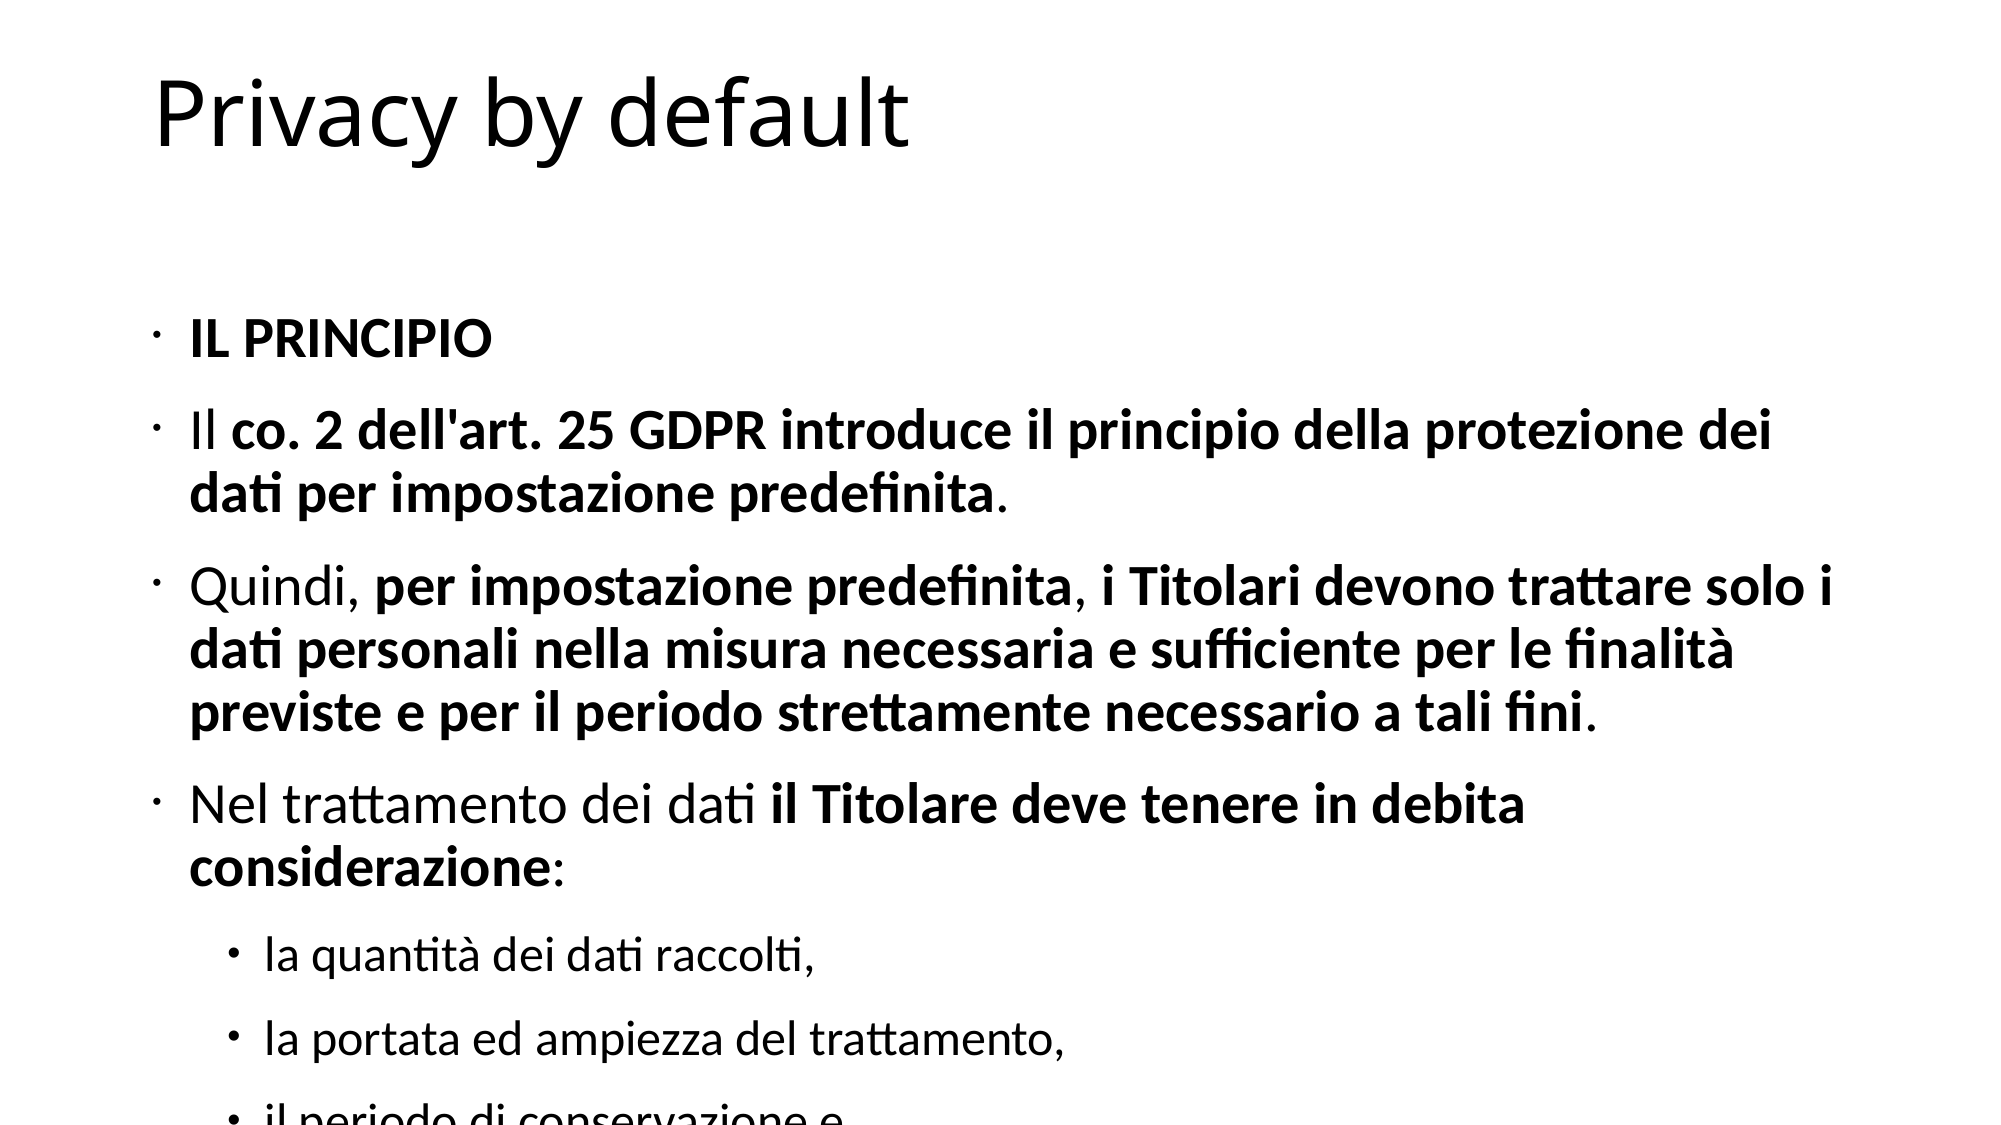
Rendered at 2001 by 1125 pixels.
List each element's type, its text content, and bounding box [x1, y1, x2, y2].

title Privacy by default [137, 59, 1863, 278]
list IL PRINCIPIO Il co. 2 dell'art. 25 GDPR introduce il principio della protezione dei dati per impostazione predefinita. Quindi, per impostazione predefinita, i Titolari devono trattare solo i dati personali nella misura necessaria e sufficiente per le finalità previste e per il periodo strettamente necessario a tali fini. Nel trattamento dei dati il Titolare deve tenere in debita considerazione: la quantità dei dati raccolti, la portata ed ampiezza del trattamento, il periodo di conservazione e l'accessibilità dei dati. Ogni operazione che comporti il trattamento di dati personali deve essere (prima impostata e poi) eseguita di default nel modo meno invasivo possibile per la privacy degli interessati. [137, 299, 1863, 1082]
